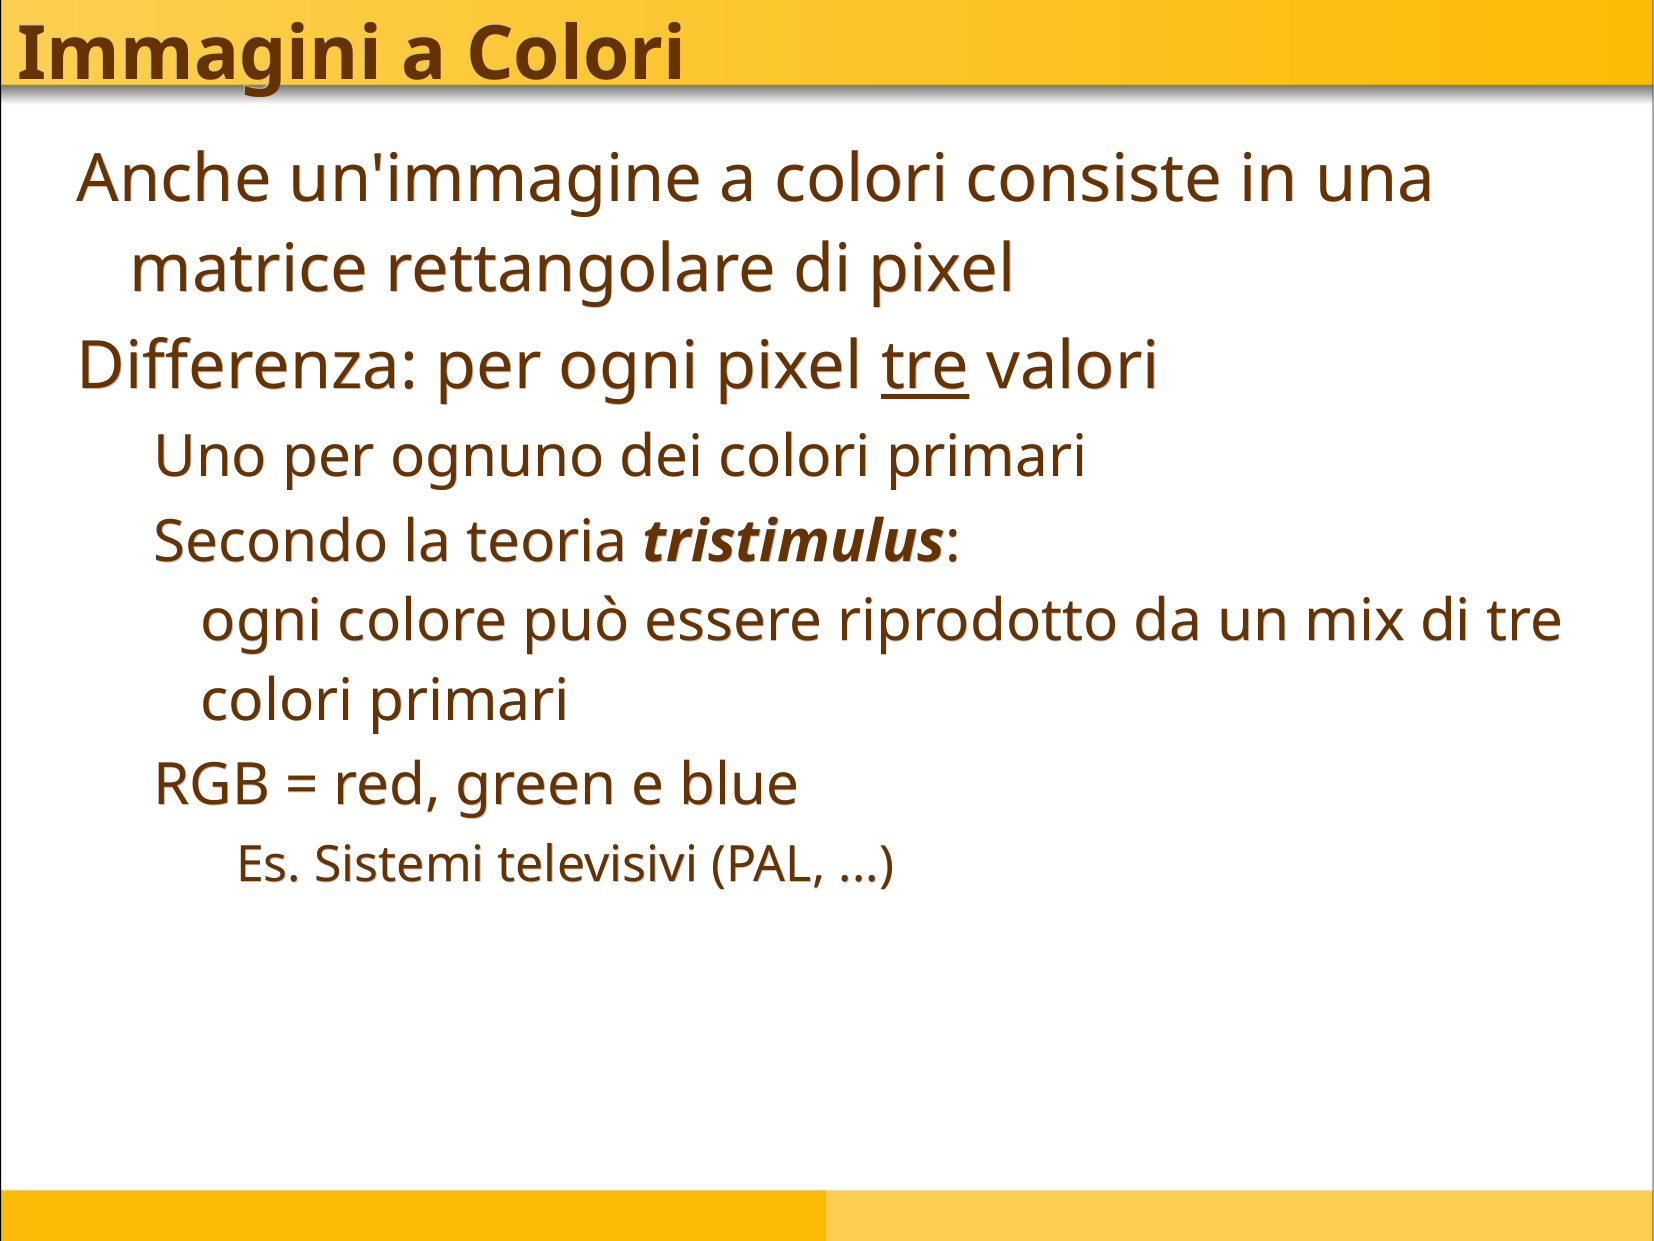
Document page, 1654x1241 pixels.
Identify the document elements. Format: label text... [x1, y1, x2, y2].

title Immagini a Colori [0, 0, 1477, 87]
list Anche un'immagine a colori consiste in una matrice rettangolare di pixel Differenza: per ogni pixel tre valori Uno per ognuno dei colori primari Secondo la teoria tristimulus: ogni colore può essere riprodotto da un mix di tre colori primari RGB = red, green e blue Es. Sistemi televisivi (PAL, ...) [59, 129, 1595, 1149]
picture [0, 0, 1654, 1241]
